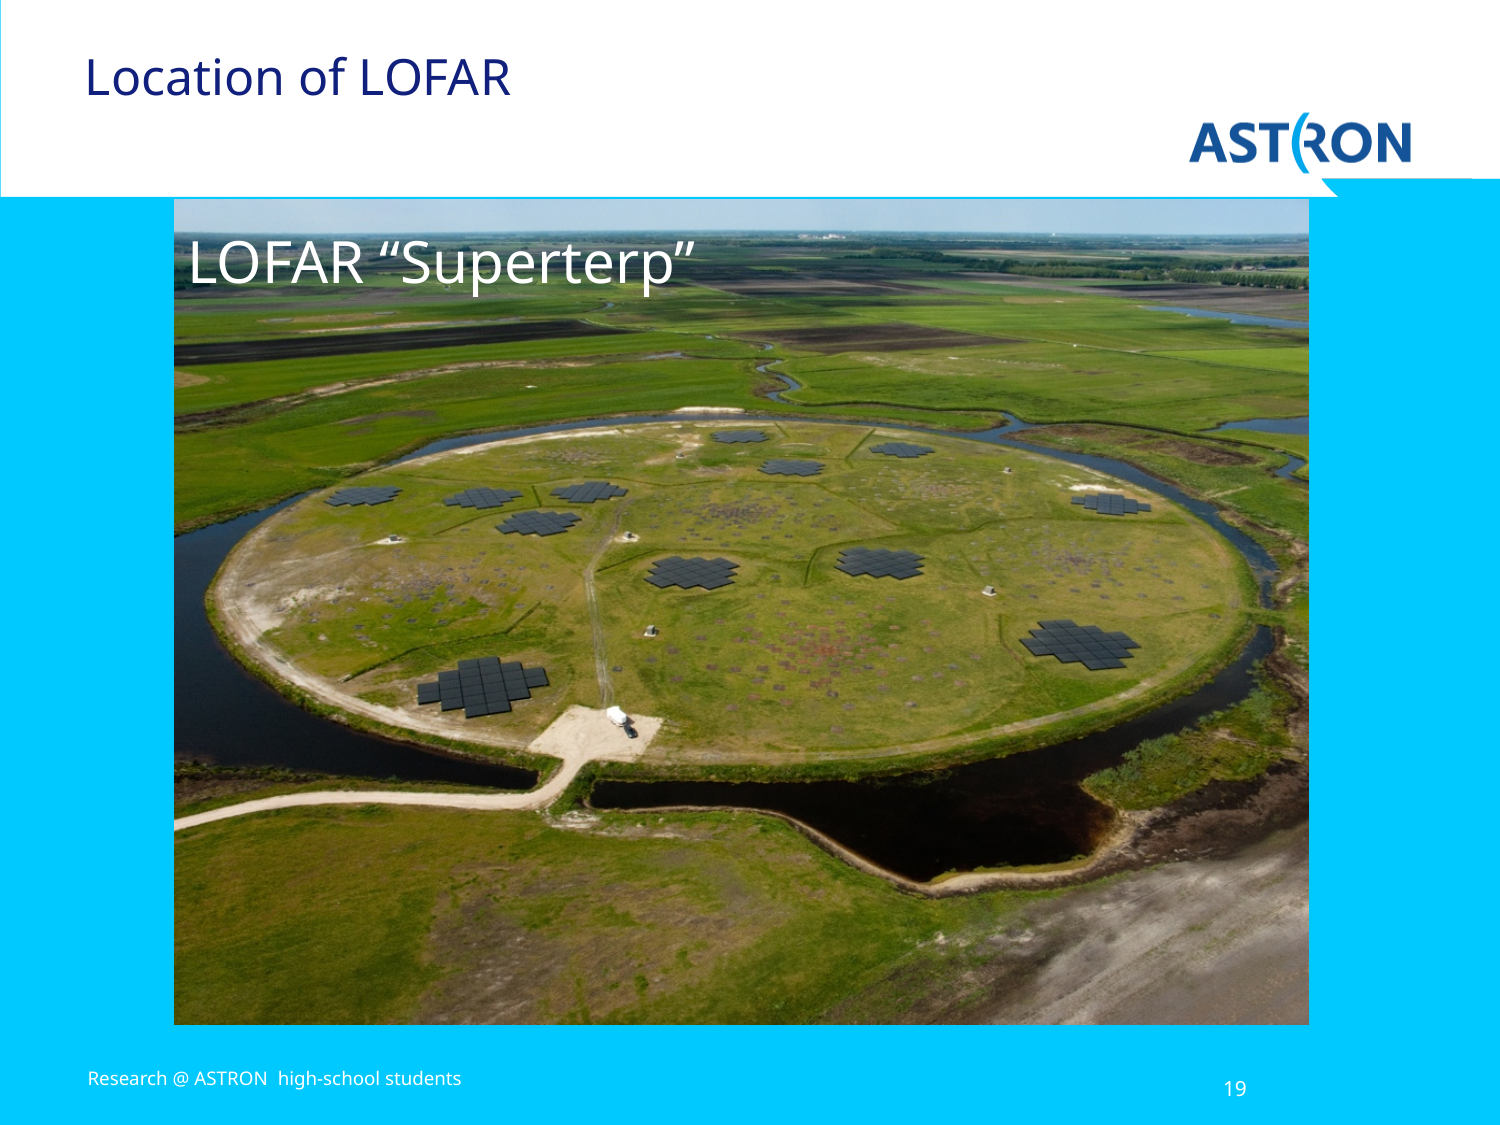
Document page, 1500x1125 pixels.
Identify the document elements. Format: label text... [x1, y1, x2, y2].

text_box LOFAR “Superterp” [187, 224, 1193, 375]
text_box <number> [1208, 1062, 1409, 1125]
picture [0, 0, 1500, 196]
text_box Research @ ASTRON high-school students [87, 1062, 1055, 1125]
text_box Location of LOFAR [69, 37, 1075, 188]
picture [175, 200, 1308, 1024]
